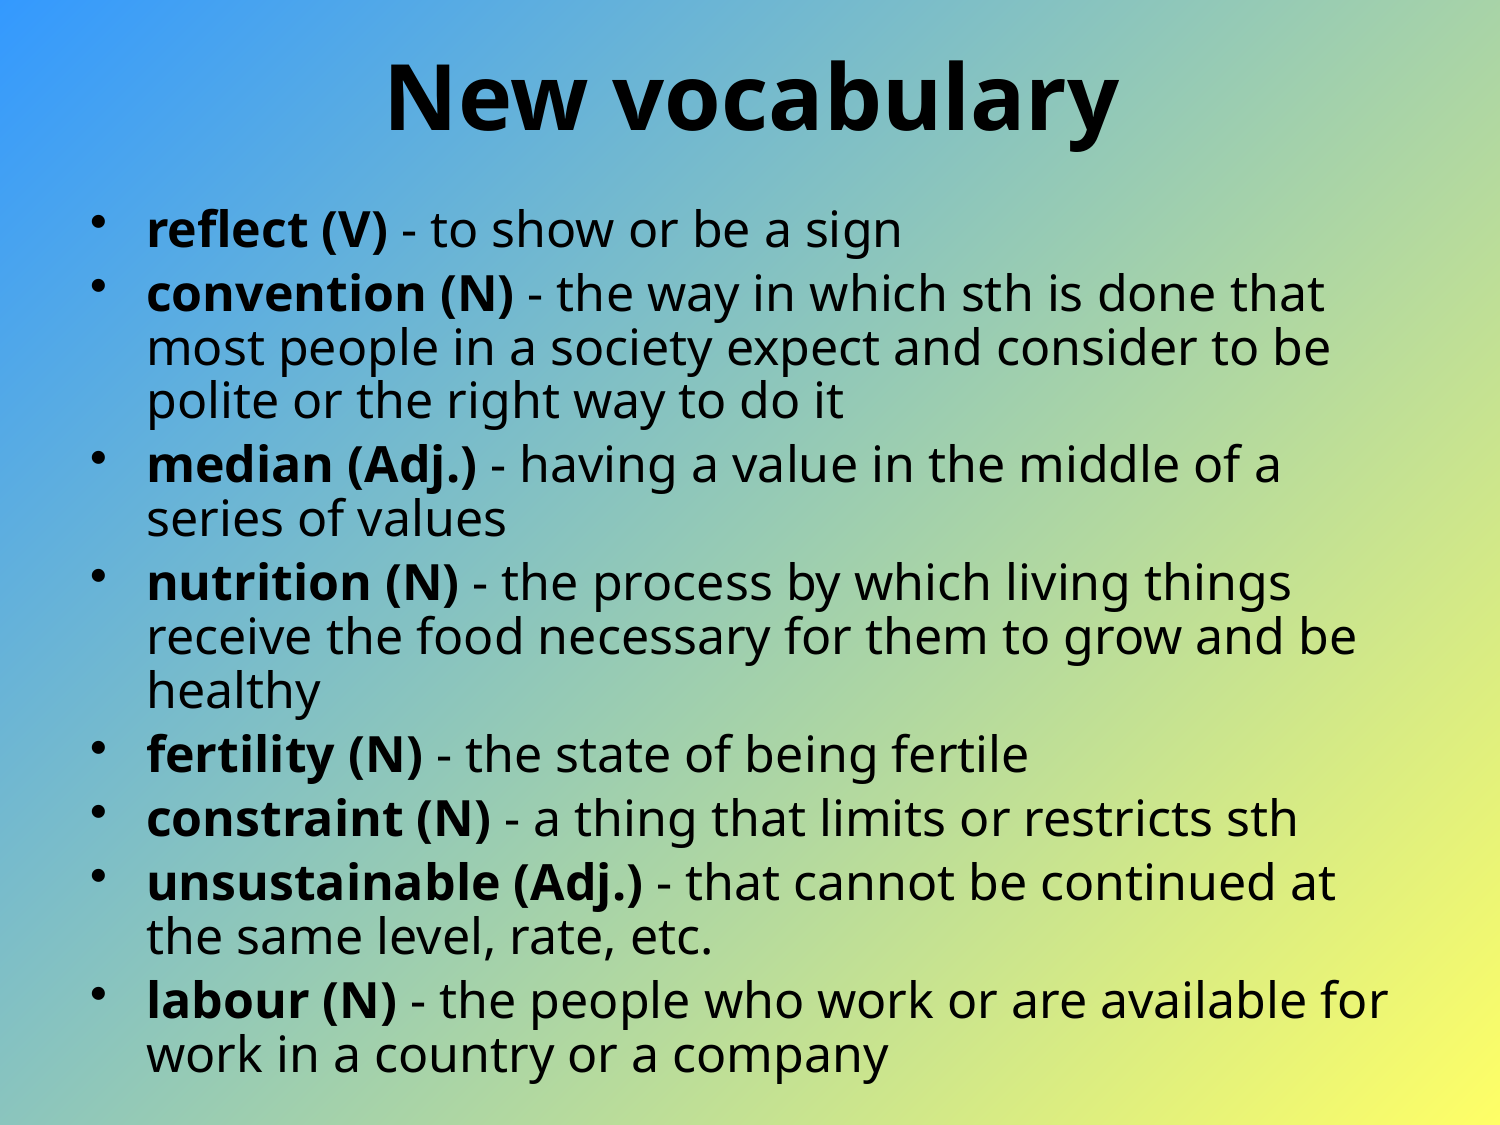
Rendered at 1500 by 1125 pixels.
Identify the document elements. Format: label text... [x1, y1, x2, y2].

title New vocabulary [76, 0, 1427, 188]
list reflect (V) - to show or be a sign convention (N) - the way in which sth is done that most people in a society expect and consider to be polite or the right way to do it median (Adj.) - having a value in the middle of a series of values nutrition (N) - the process by which living things receive the food necessary for them to grow and be healthy fertility (N) - the state of being fertile constraint (N) - a thing that limits or restricts sth unsustainable (Adj.) - that cannot be continued at the same level, rate, etc. labour (N) - the people who work or are available for work in a country or a company [75, 196, 1425, 1094]
